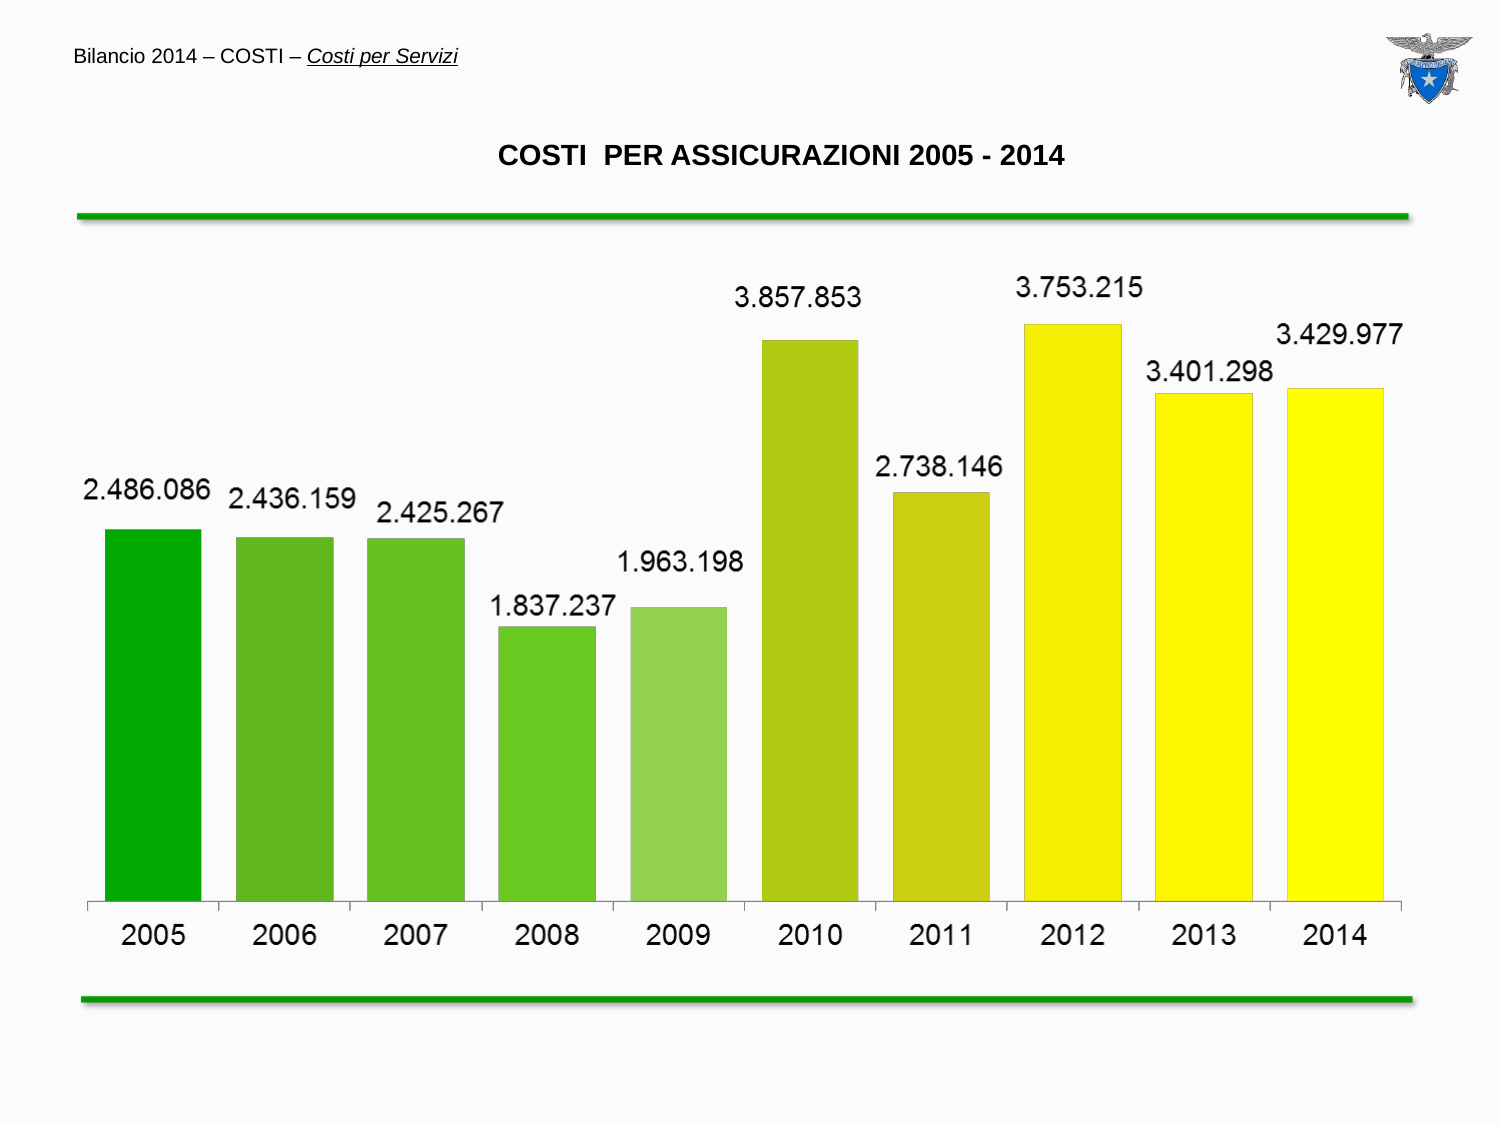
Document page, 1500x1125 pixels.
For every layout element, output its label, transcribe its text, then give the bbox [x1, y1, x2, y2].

picture [75, 990, 1424, 1015]
text_box Bilancio 2014 – COSTI – Costi per Servizi [58, 35, 622, 76]
text_box COSTI PER ASSICURAZIONI 2005 - 2014 [293, 129, 1270, 171]
chart [38, 171, 1462, 980]
picture [71, 208, 1420, 233]
picture [1382, 29, 1477, 112]
